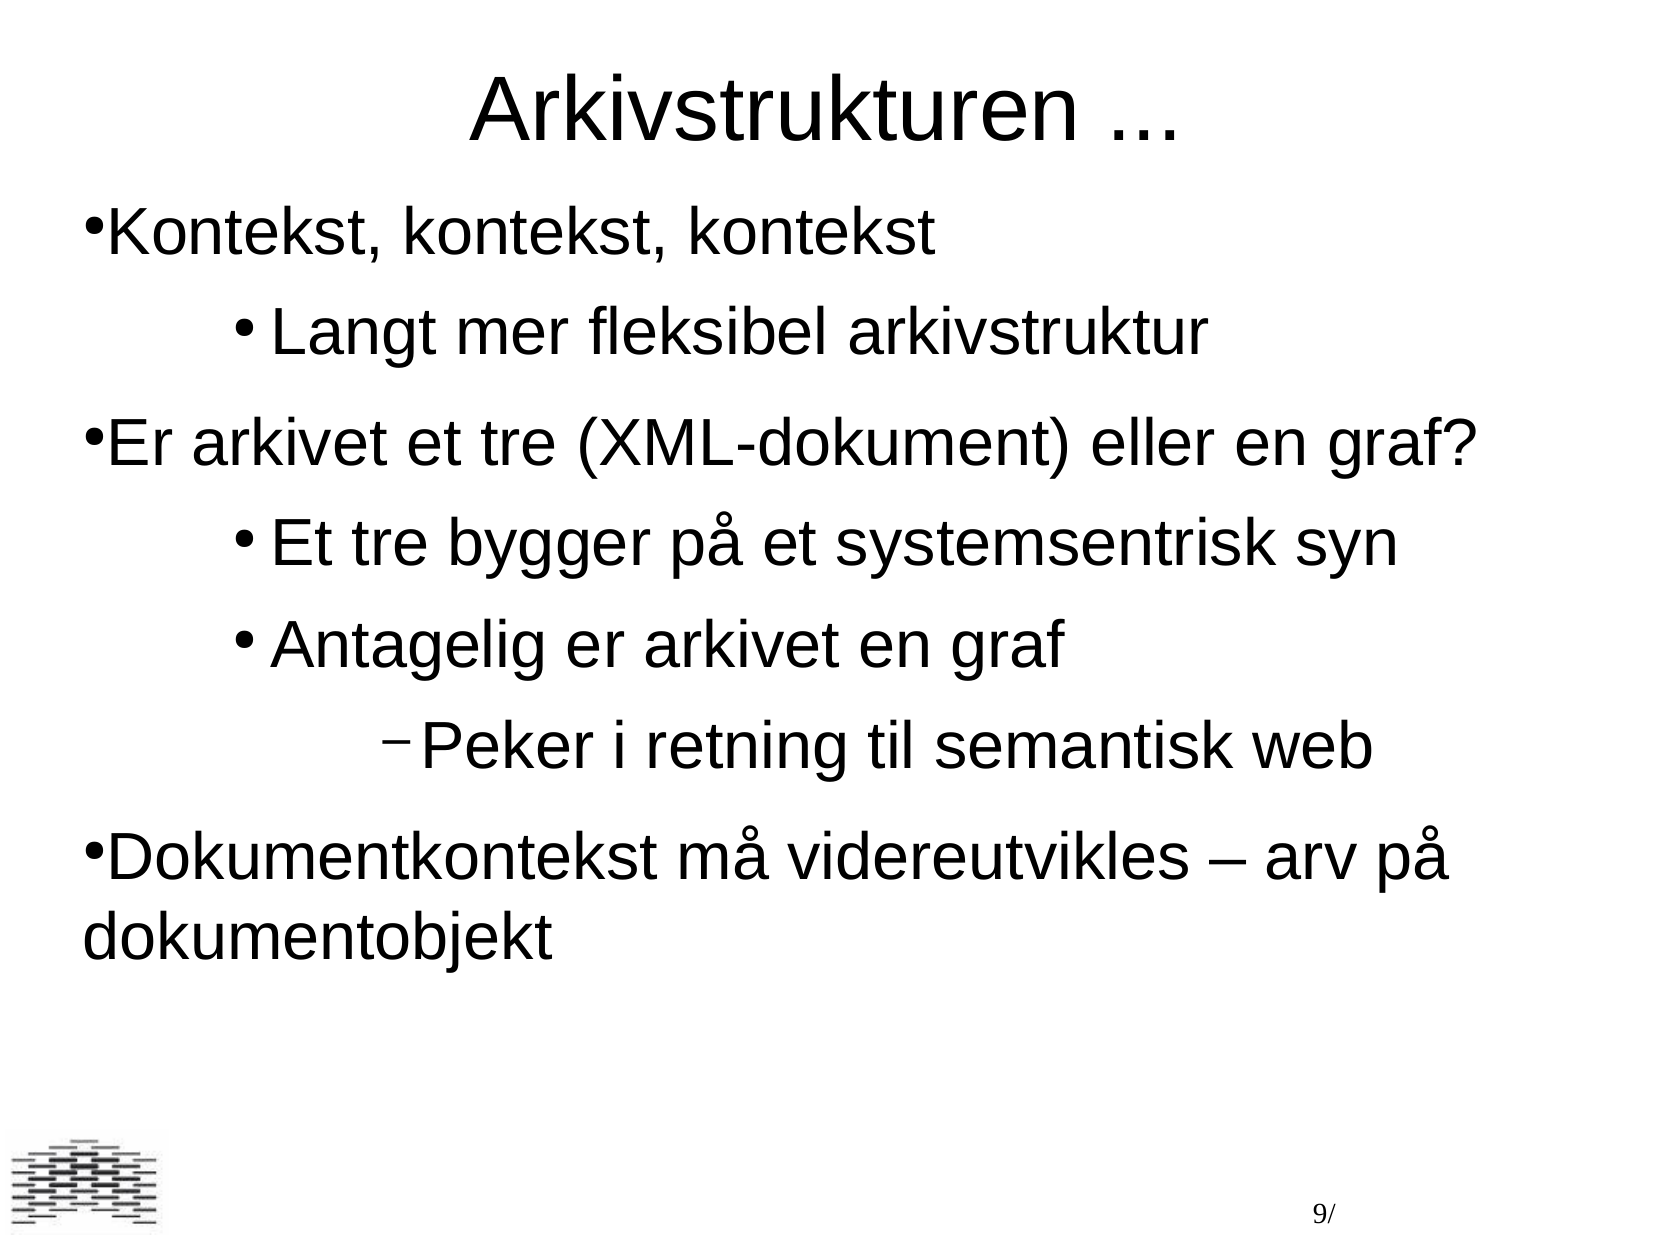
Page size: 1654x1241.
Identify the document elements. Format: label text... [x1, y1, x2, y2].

title Arkivstrukturen ... [82, 48, 1571, 152]
list Kontekst, kontekst, kontekst Langt mer fleksibel arkivstruktur Er arkivet et tre (XML-dokument) eller en graf? Et tre bygger på et systemsentrisk syn Antagelig er arkivet en graf Peker i retning til semantisk web Dokumentkontekst må videreutvikles – arv på dokumentobjekt [82, 187, 1571, 1138]
